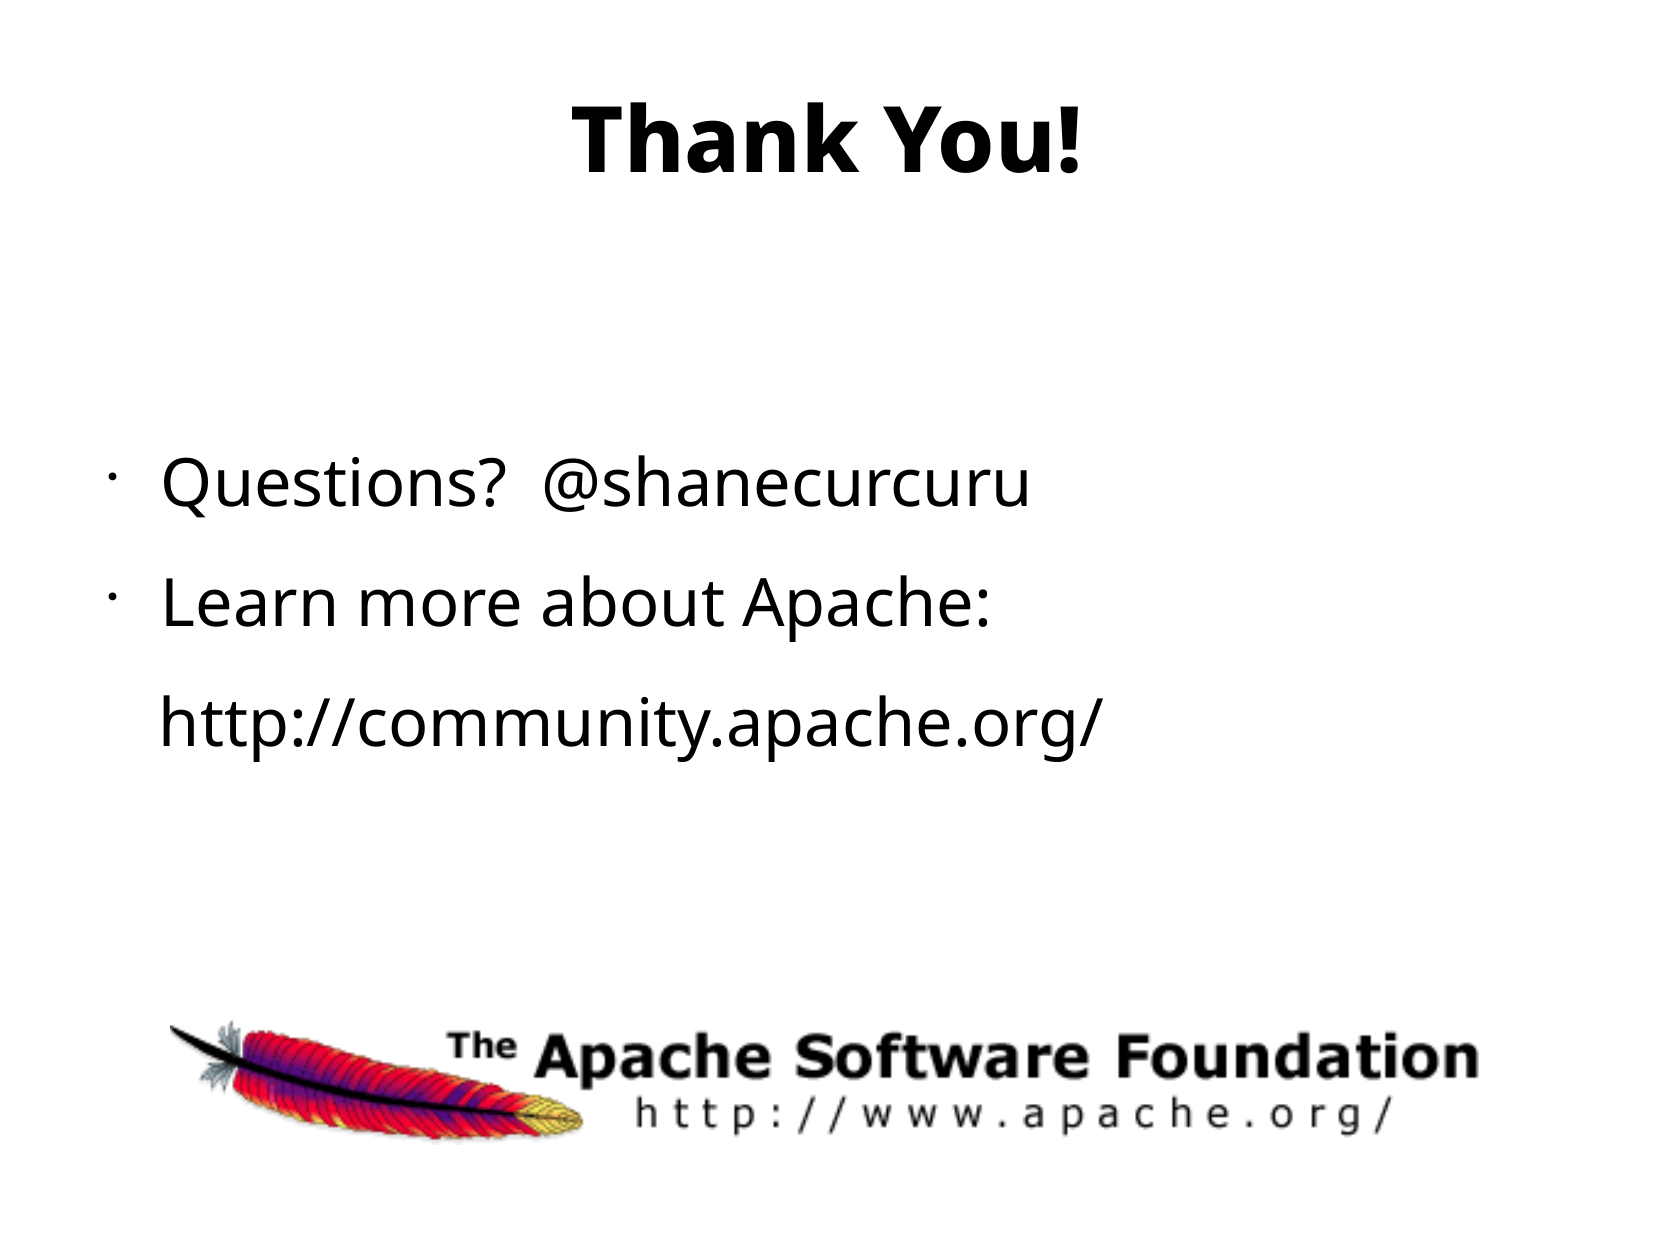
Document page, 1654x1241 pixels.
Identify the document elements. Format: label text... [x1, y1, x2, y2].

list Questions? @shanecurcuru Learn more about Apache: http://community.apache.org/ [90, 435, 1561, 839]
title Thank You! [82, 49, 1571, 226]
picture [170, 1019, 1484, 1145]
